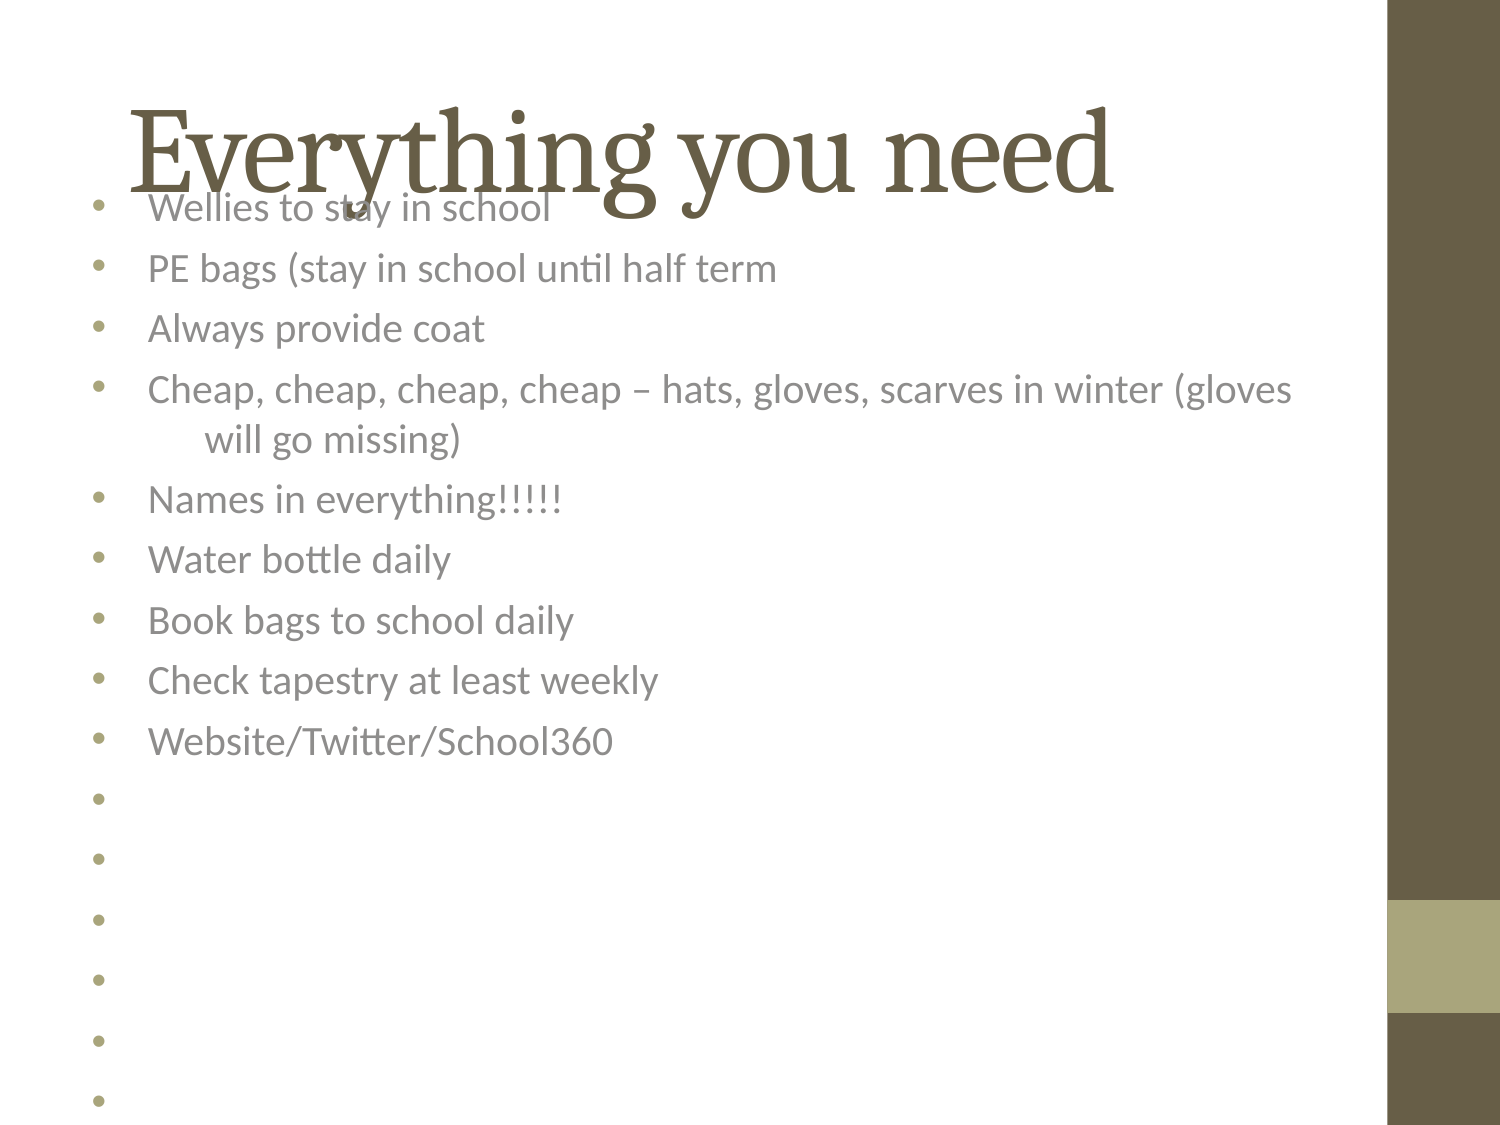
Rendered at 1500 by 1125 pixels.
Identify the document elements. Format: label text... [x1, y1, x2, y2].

subtitle Wellies to stay in school PE bags (stay in school until half term Always provide coat Cheap, cheap, cheap, cheap – hats, gloves, scarves in winter (gloves will go missing) Names in everything!!!!! Water bottle daily Book bags to school daily Check tapestry at least weekly Website/Twitter/School360 [76, 172, 1341, 1095]
title Everything you need [112, 62, 1388, 185]
